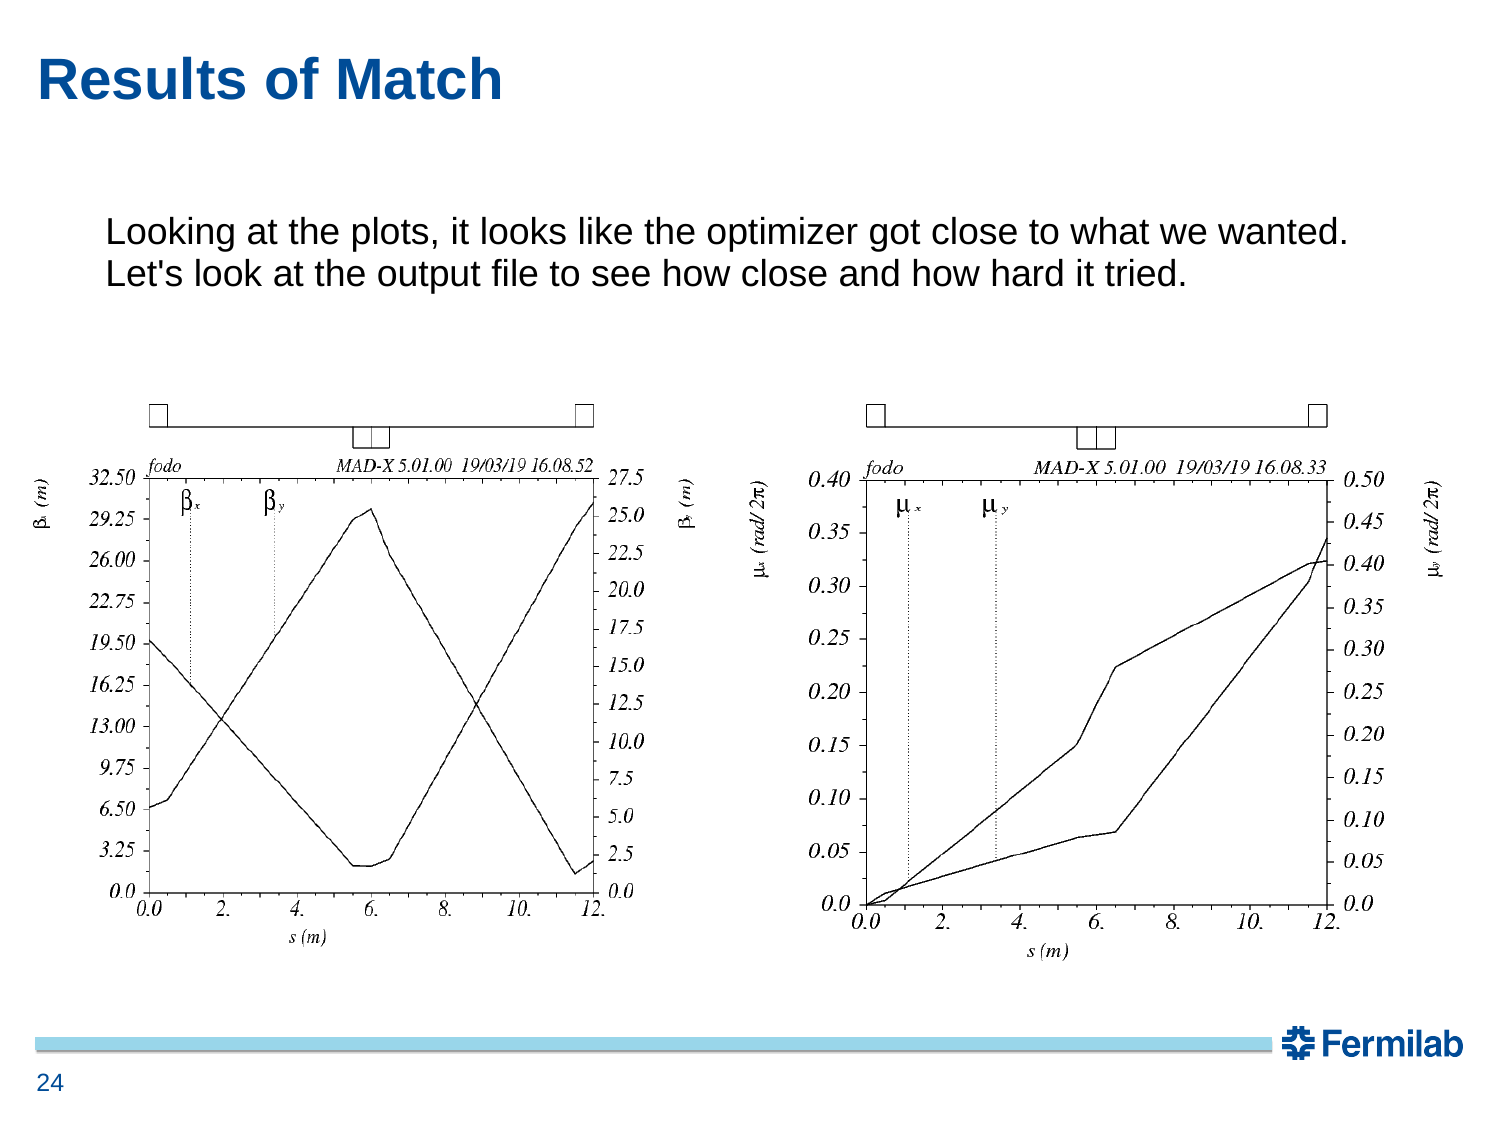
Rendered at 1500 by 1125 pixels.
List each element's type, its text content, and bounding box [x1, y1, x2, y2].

picture [1282, 1026, 1463, 1060]
title Results of Match [37, 41, 1463, 112]
text_box Looking at the plots, it looks like the optimizer got close to what we wanted. Let's look at the output file to see how close and how hard it tried. [90, 203, 1403, 304]
slide_number <number> [36, 1066, 105, 1106]
picture [19, 399, 701, 956]
picture [739, 395, 1446, 971]
